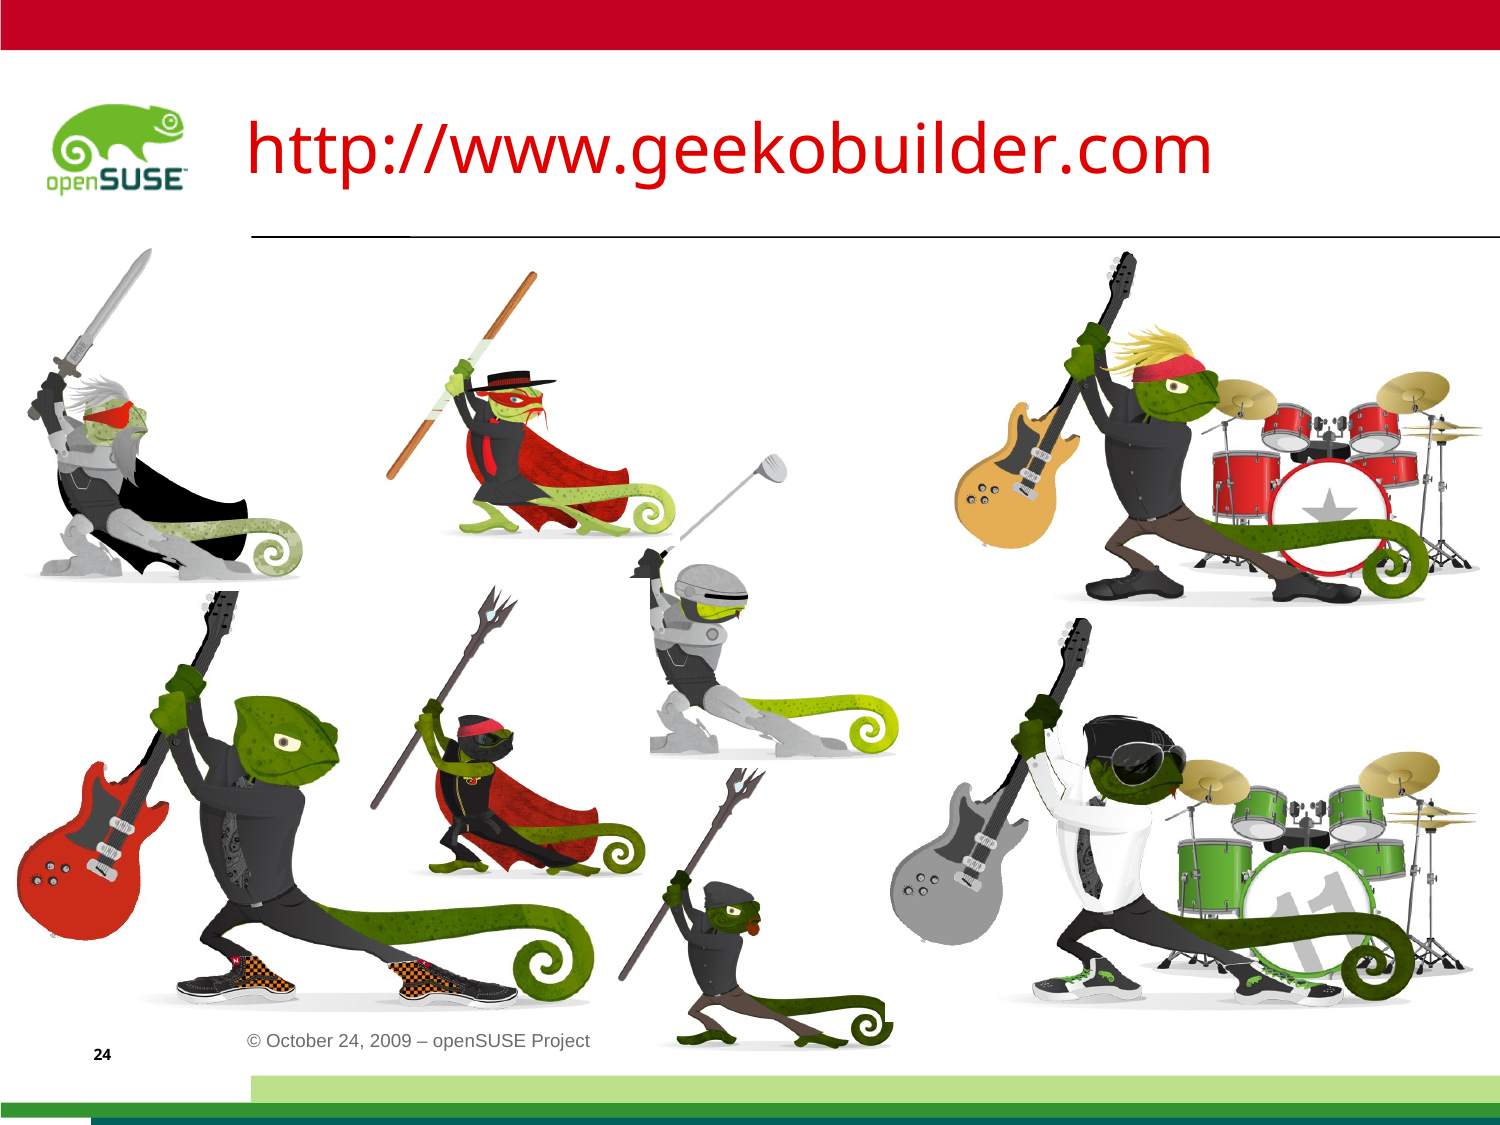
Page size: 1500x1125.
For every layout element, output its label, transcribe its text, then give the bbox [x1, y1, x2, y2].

picture [47, 104, 188, 197]
title http://www.geekobuilder.com [245, 68, 1408, 231]
picture [11, 242, 1483, 1058]
